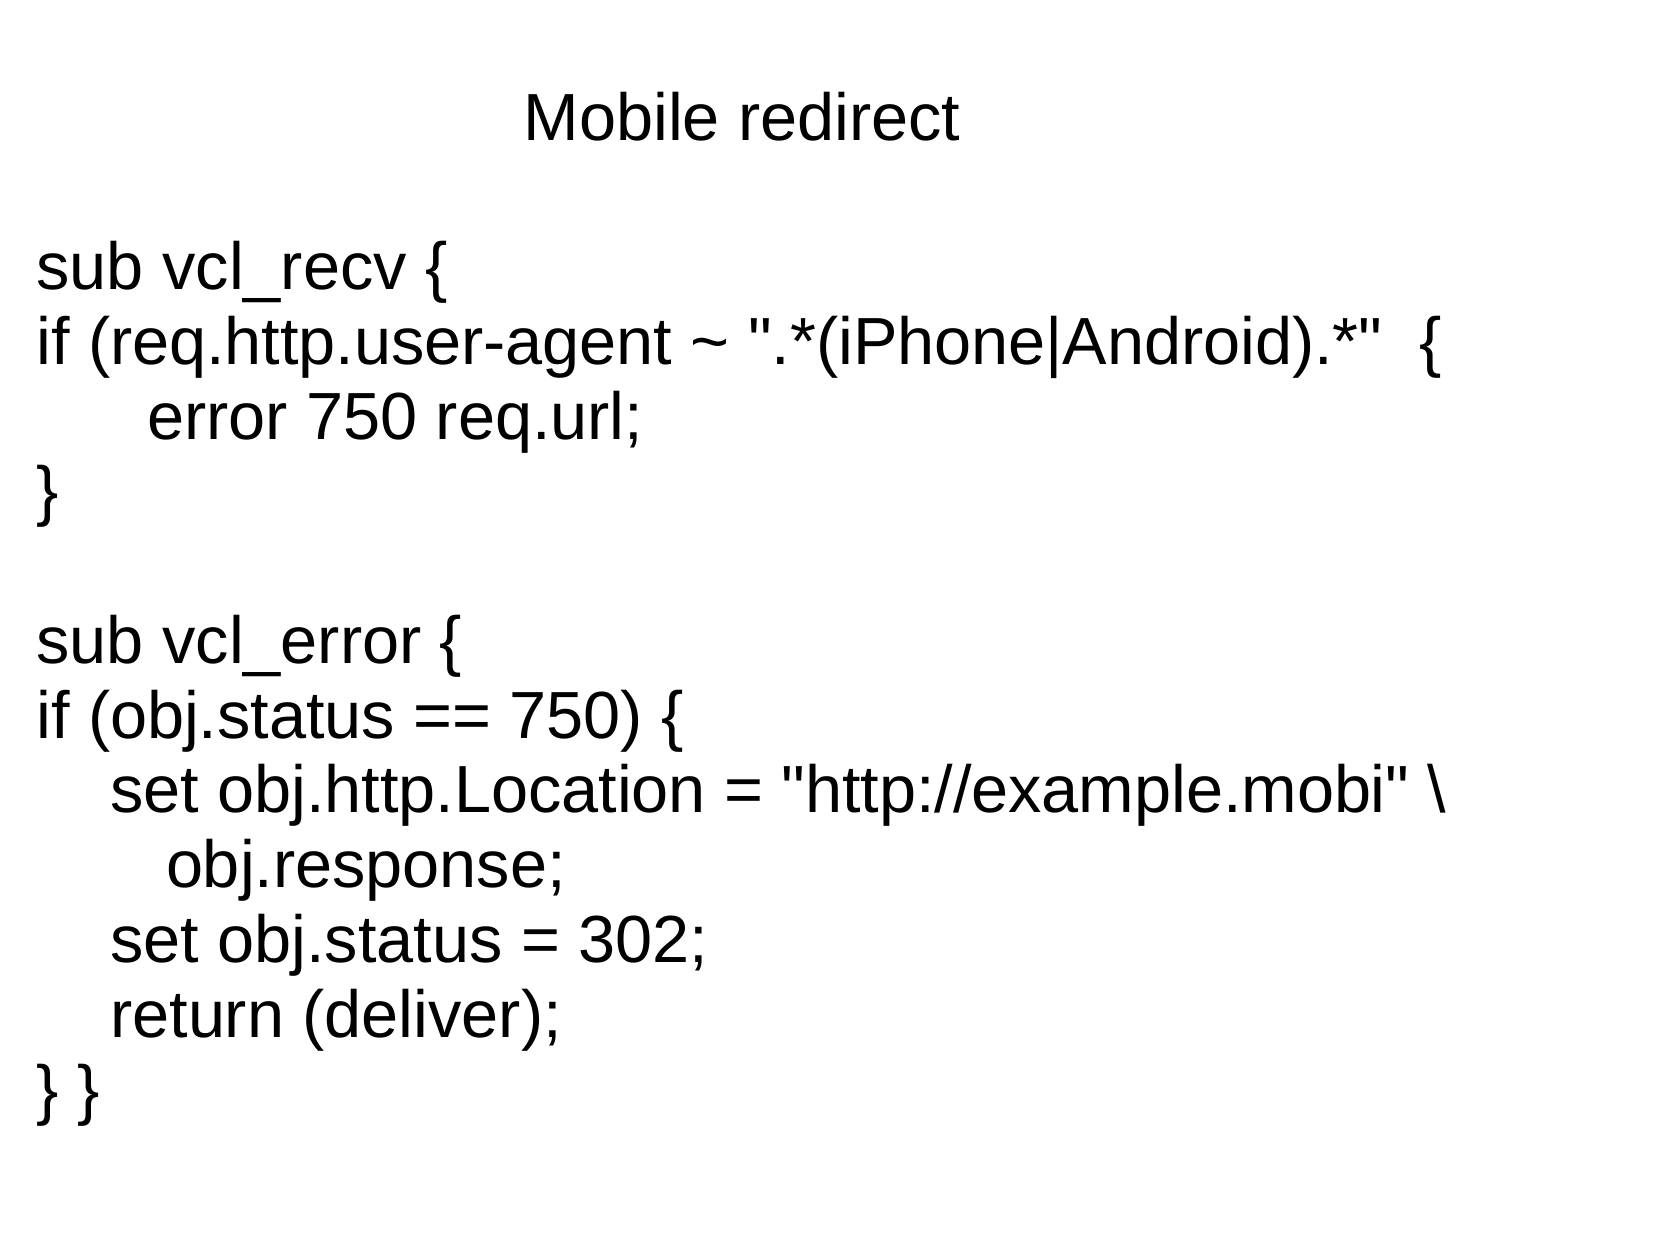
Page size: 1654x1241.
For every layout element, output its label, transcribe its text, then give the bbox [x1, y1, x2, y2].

text_box Mobile redirect sub vcl_recv { if (req.http.user-agent ~ ".*(iPhone|Android).*" { error 750 req.url; } sub vcl_error { if (obj.status == 750) { set obj.http.Location = "http://example.mobi" \ obj.response; set obj.status = 302; return (deliver); } } [21, 72, 1461, 1241]
